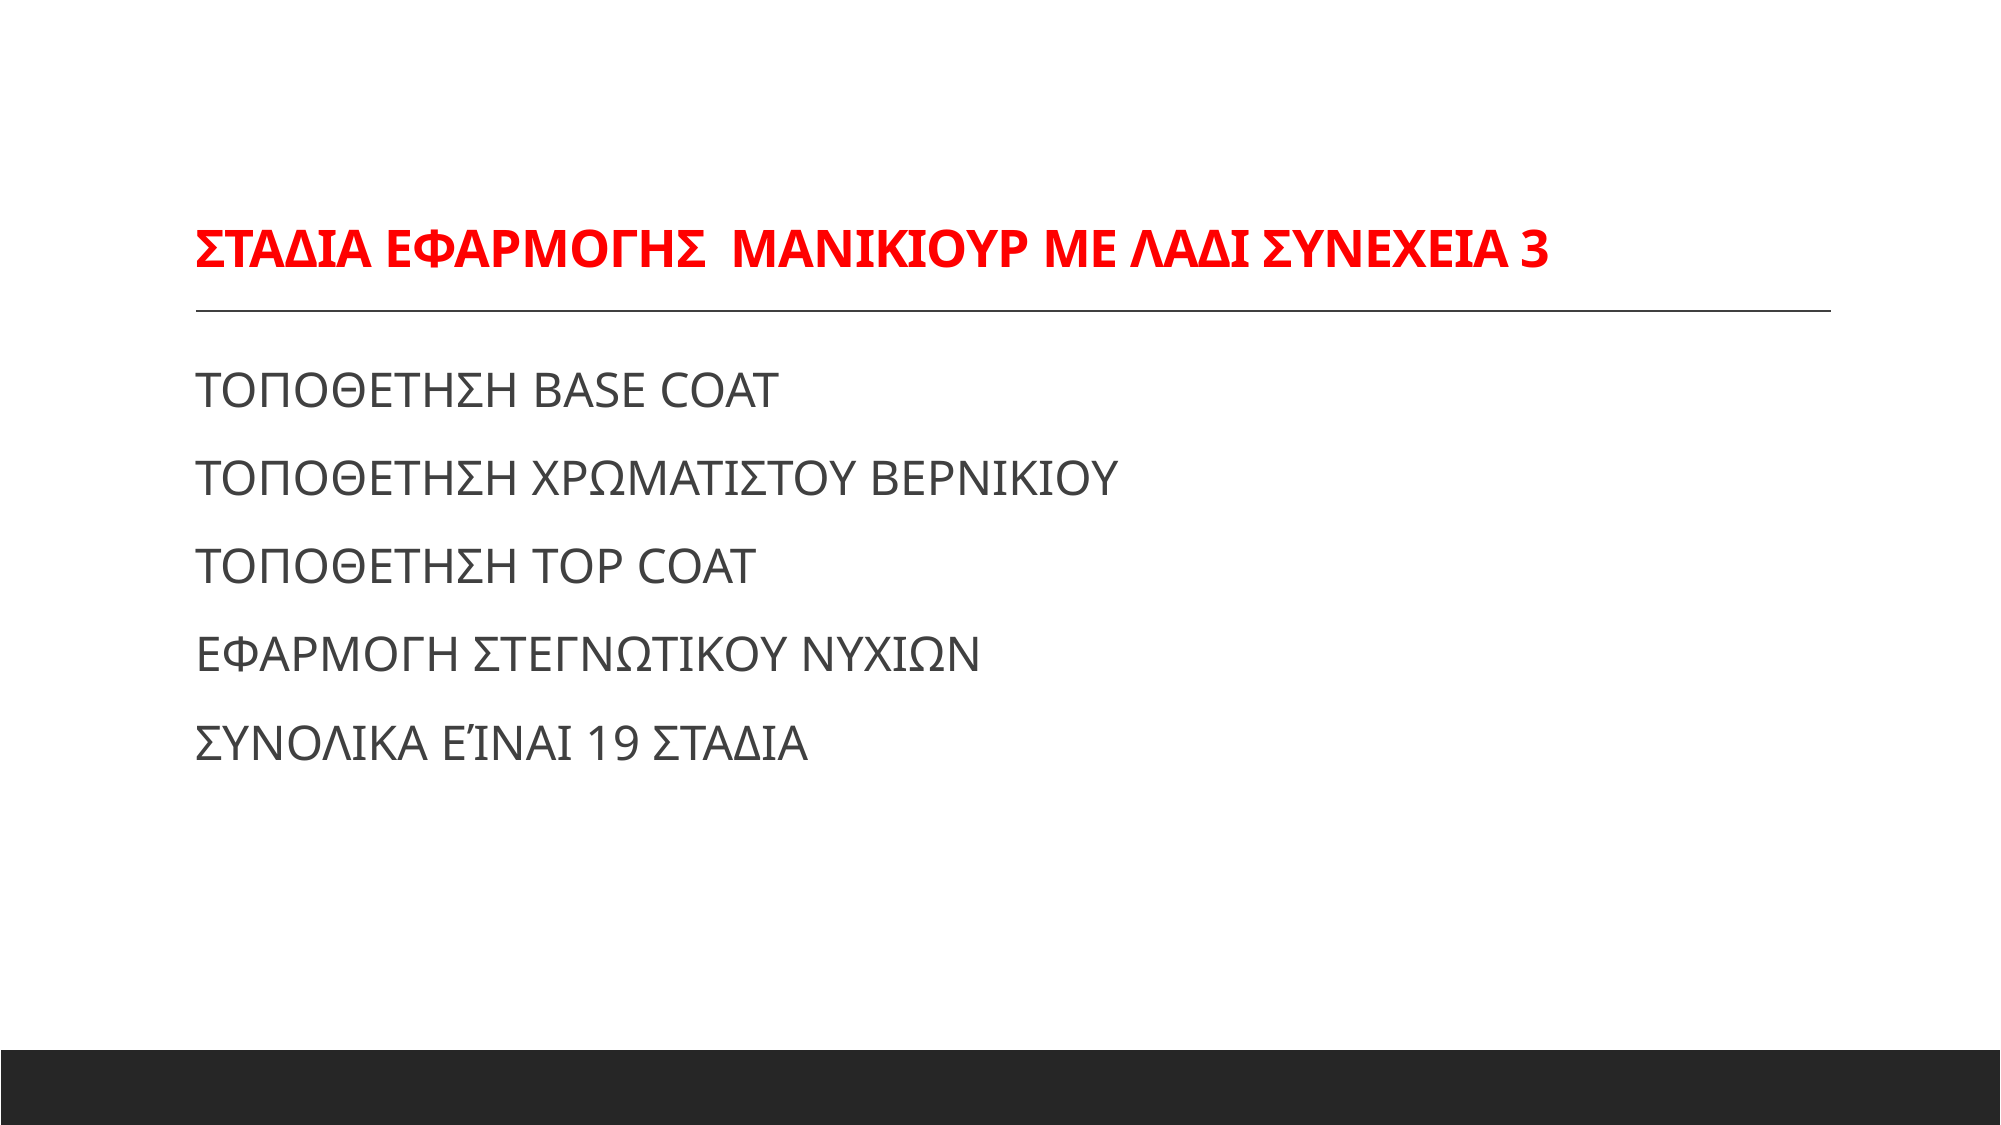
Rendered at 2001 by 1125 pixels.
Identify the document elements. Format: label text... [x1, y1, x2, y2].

title ΣΤΑΔΙΑ ΕΦΑΡΜΟΓΗΣ ΜΑΝΙΚΙΟΥΡ ΜΕ ΛΑΔΙ ΣΥΝΕΧΕΙΑ 3 [180, 182, 1657, 286]
list ΤΟΠΟΘΕΤΗΣΗ BASE COAT ΤΟΠΟΘΕΤΗΣΗ ΧΡΩΜΑΤΙΣΤΟΥ ΒΕΡΝΙΚΙΟΥ ΤΟΠΟΘΕΤΗΣΗ TOP COAT ΕΦΑΡΜΟΓΗ ΣΤΕΓΝΩΤΙΚΟΥ ΝΥΧΙΩΝ ΣΥΝΟΛΙΚΑ ΕΊΝΑΙ 19 ΣΤΑΔΙΑ [180, 345, 1831, 963]
